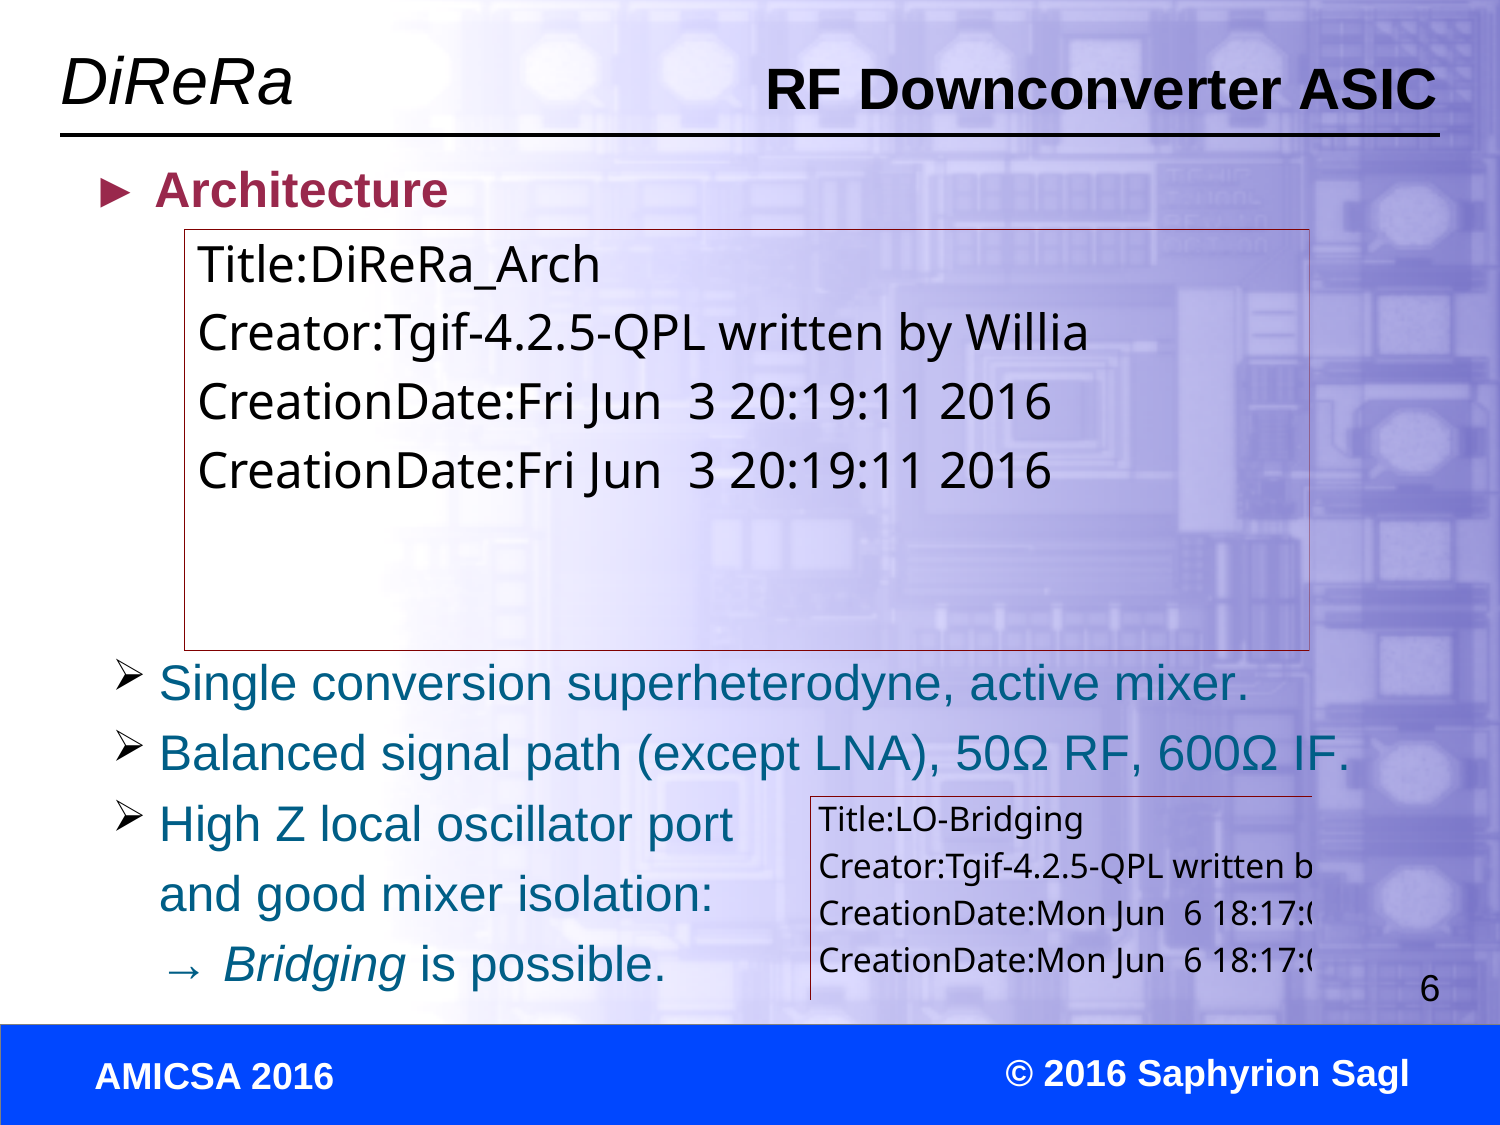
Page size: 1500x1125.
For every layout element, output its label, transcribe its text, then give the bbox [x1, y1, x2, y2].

picture [807, 793, 1312, 1000]
text_box Single conversion superheterodyne, active mixer. Balanced signal path (except LNA), 50Ω RF, 600Ω IF. High Z local oscillator port and good mixer isolation: → Bridging is possible. [112, 650, 1420, 992]
table_cell 115.38MHz [5, 0, 1500, 1024]
picture [181, 226, 1310, 651]
text_box RF Downconverter ASIC [735, 43, 1453, 129]
text_box ► Architecture [76, 150, 466, 226]
